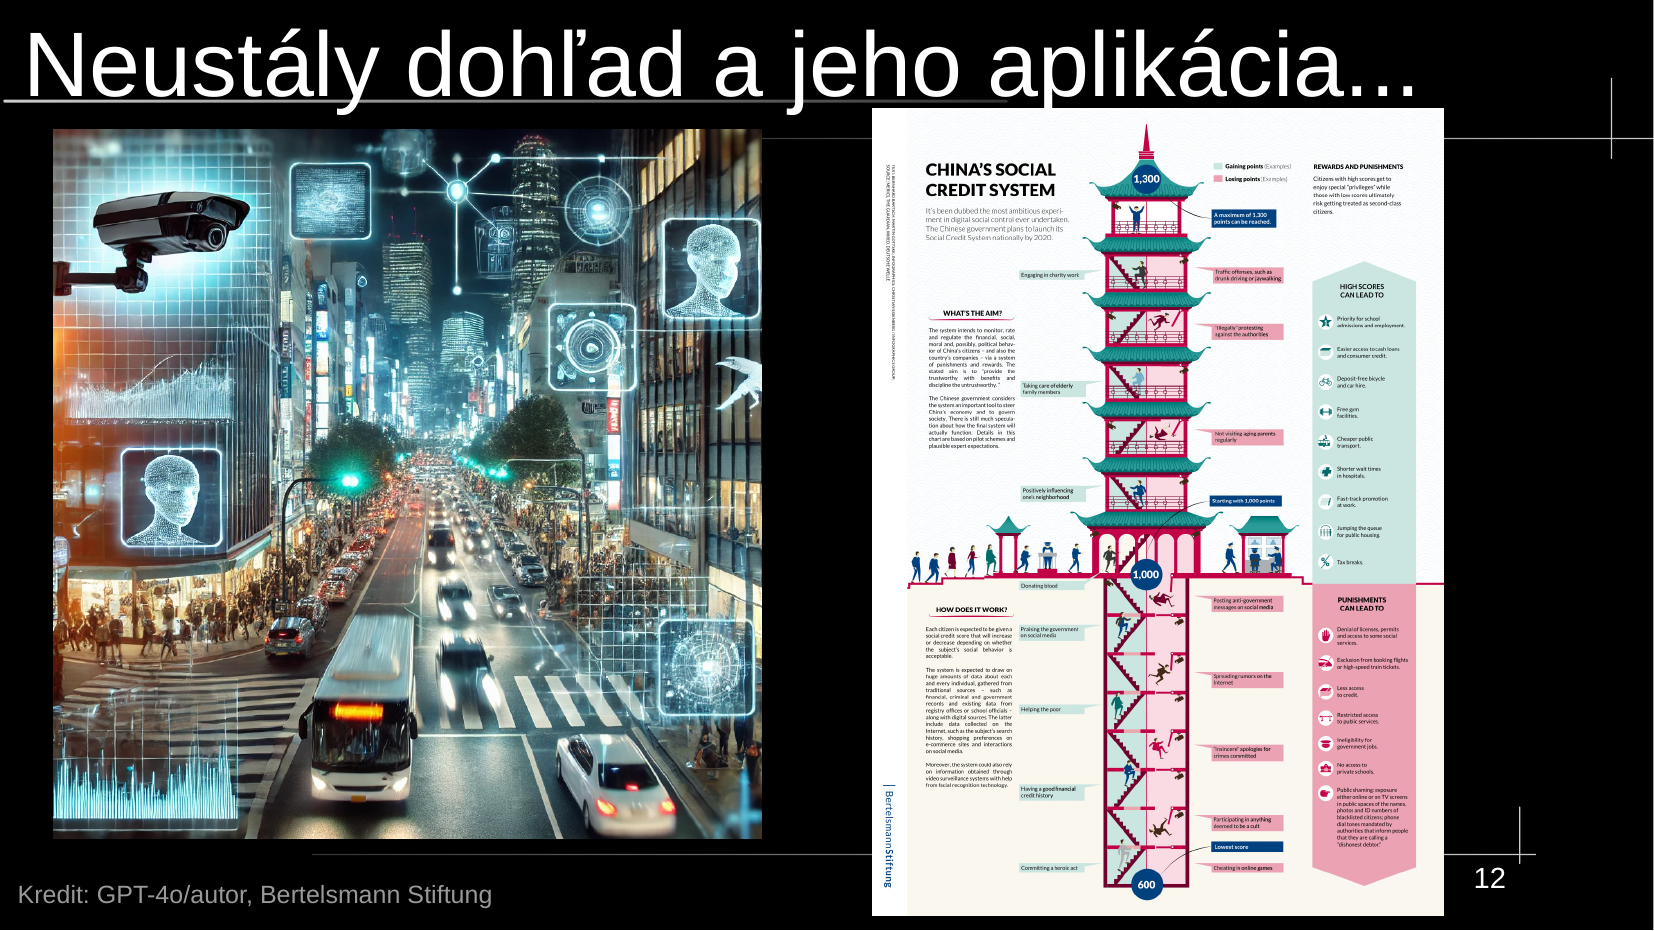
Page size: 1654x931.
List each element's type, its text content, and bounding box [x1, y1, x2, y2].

picture [872, 108, 1444, 916]
title Kredit: GPT-4o/autor, Bertelsmann Stiftung [17, 862, 1235, 928]
title Neustály dohľad a jeho aplikácia... [23, 11, 1589, 119]
picture [53, 129, 762, 839]
